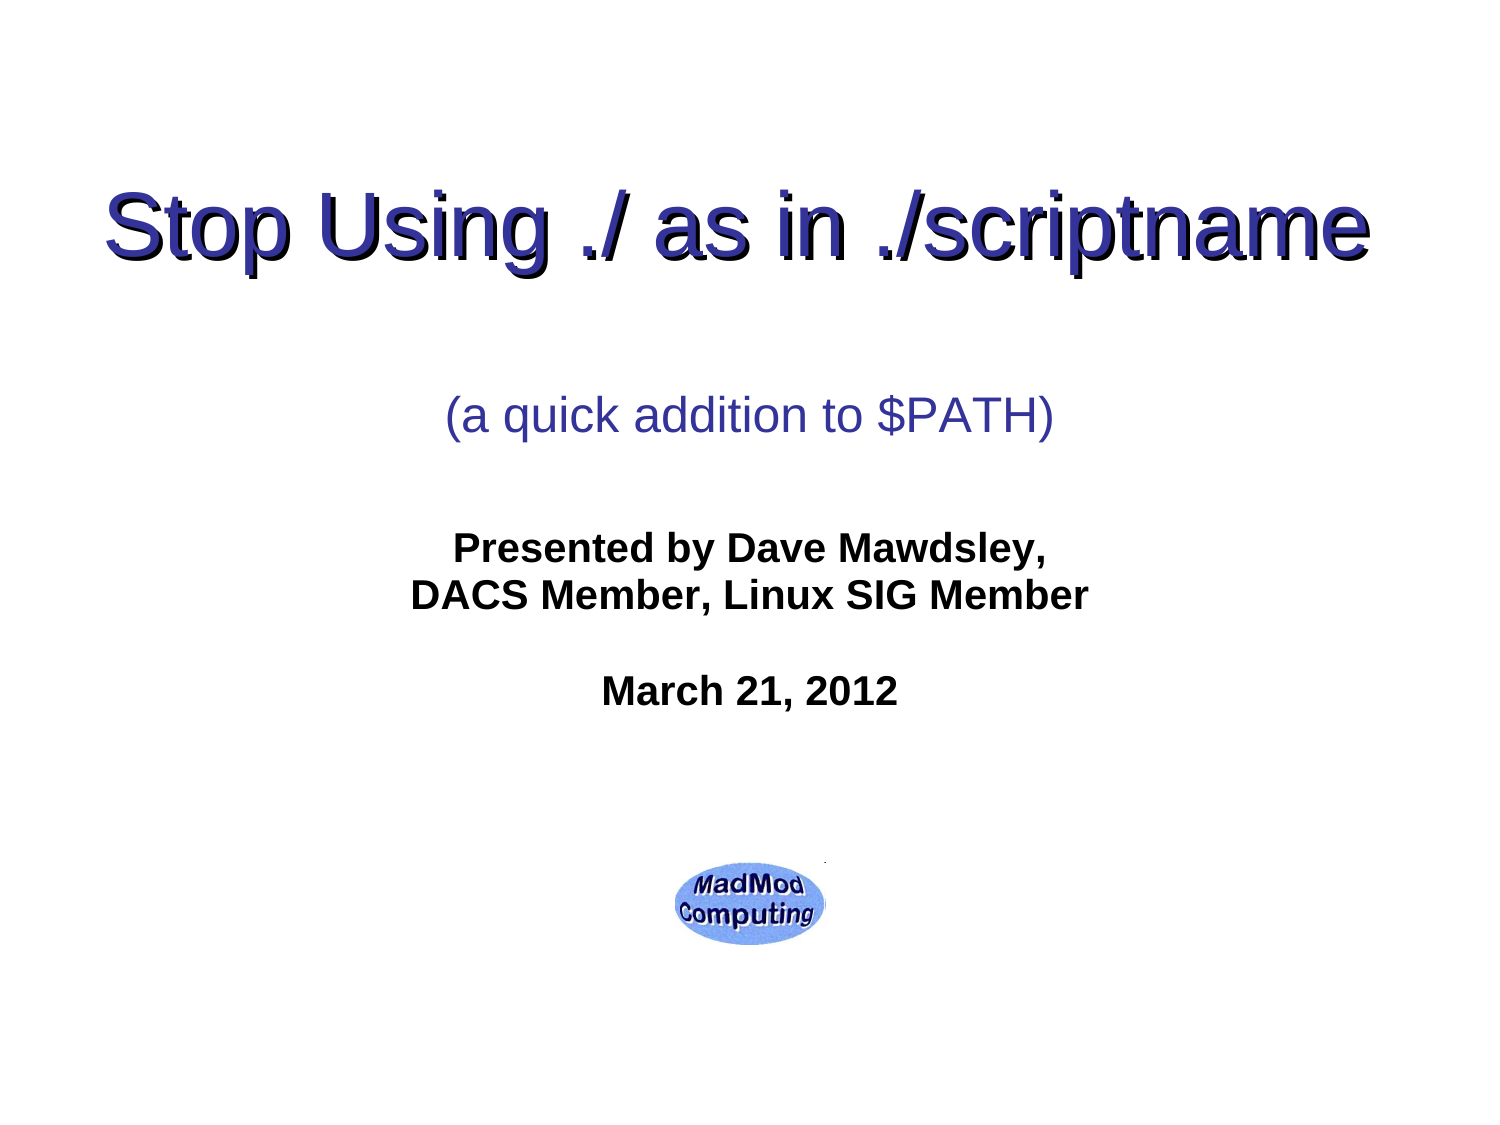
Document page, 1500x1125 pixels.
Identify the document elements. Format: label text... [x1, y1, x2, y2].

title Stop Using ./ as in ./scriptname [75, 149, 1426, 300]
subtitle Presented by Dave Mawdsley, DACS Member, Linux SIG Member March 21, 2012 [37, 525, 1388, 938]
picture [675, 862, 826, 945]
text_box (a quick addition to $PATH) [300, 375, 1201, 451]
